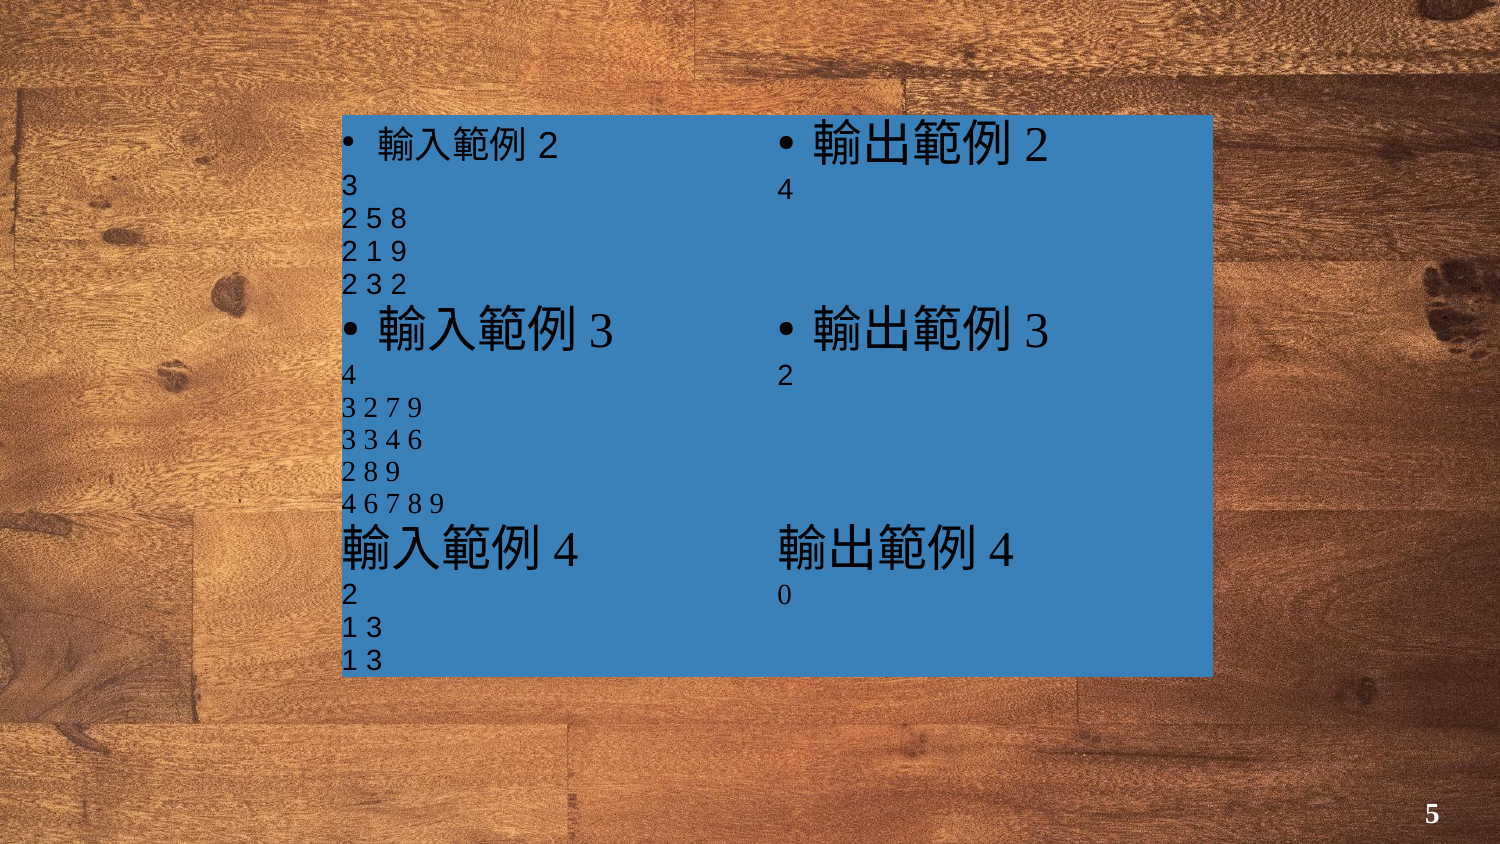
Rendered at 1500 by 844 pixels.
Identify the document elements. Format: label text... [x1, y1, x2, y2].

table_header 輸出範例2 4 [777, 115, 1213, 301]
table_cell 輸出範例3 2 [777, 301, 1213, 520]
table_cell 輸出範例4 0 [777, 520, 1213, 677]
slide_number 4 [1410, 779, 1500, 844]
table_header 輸入範例2 3 2 5 8 2 1 9 2 3 2 [342, 115, 777, 301]
table_cell 輸入範例3 4 3 2 7 9 3 3 4 6 2 8 9 4 6 7 8 9 [342, 301, 777, 520]
table_cell 輸入範例4 2 1 3 1 3 [342, 520, 777, 677]
